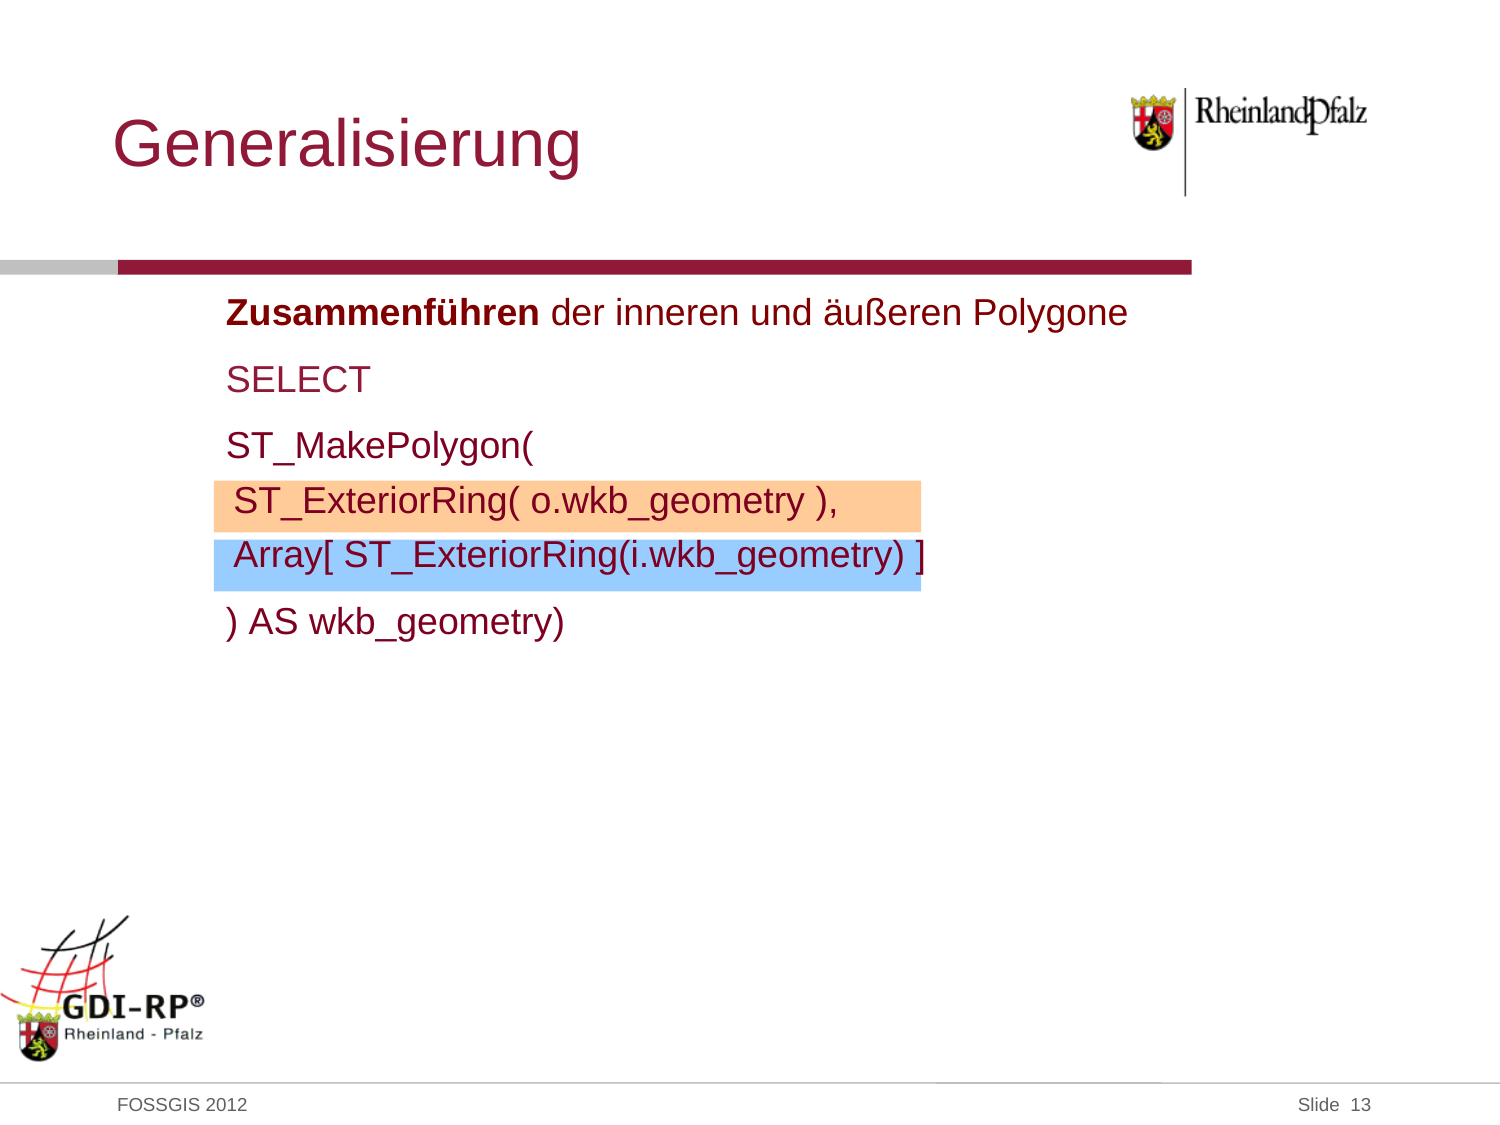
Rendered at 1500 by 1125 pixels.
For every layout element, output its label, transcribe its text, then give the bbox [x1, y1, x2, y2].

title Generalisierung [112, 63, 1071, 224]
picture [1131, 88, 1447, 198]
list Zusammenführen der inneren und äußeren Polygone SELECT ST_MakePolygon( ST_ExteriorRing( o.wkb_geometry ), Array[ ST_ExteriorRing(i.wkb_geometry) ] ) AS wkb_geometry) [212, 295, 1477, 808]
picture [0, 915, 207, 1063]
